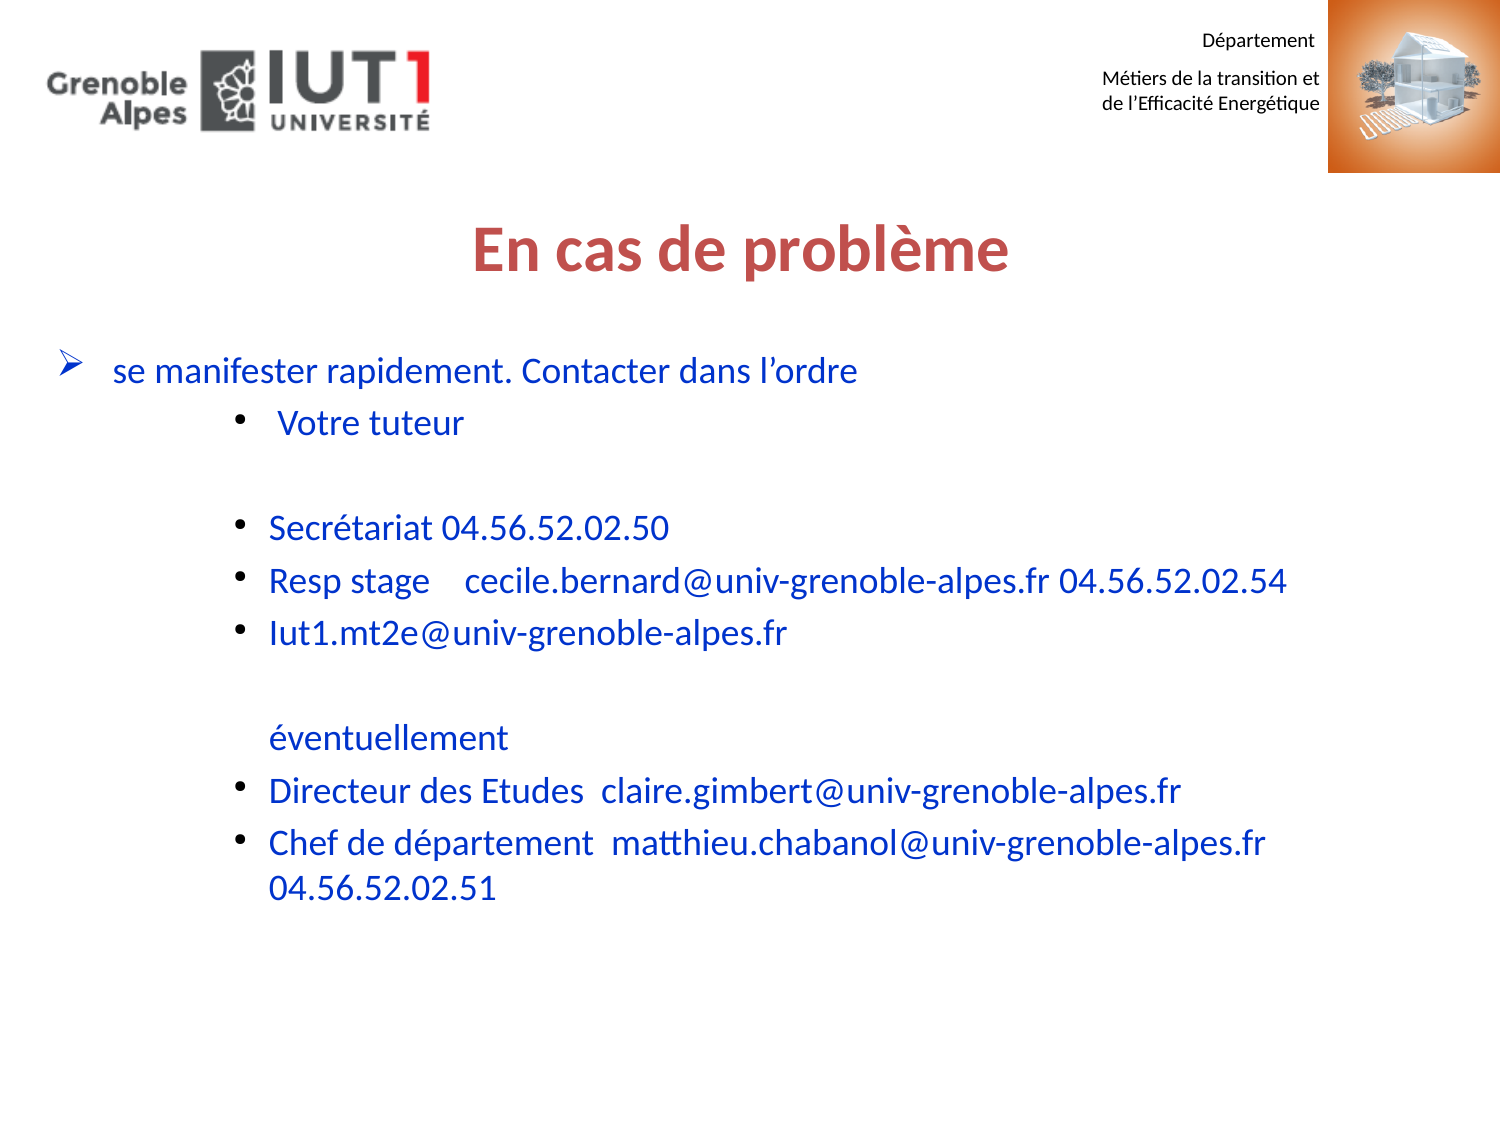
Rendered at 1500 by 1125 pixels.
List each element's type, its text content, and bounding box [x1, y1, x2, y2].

text_box Département Métiers de la transition et de l’Efficacité Energétique [1062, 19, 1335, 123]
picture [6, 7, 550, 173]
text_box se manifester rapidement. Contacter dans l’ordre Votre tuteur Secrétariat 04.56.52.02.50 Resp stage cecile.bernard@univ-grenoble-alpes.fr 04.56.52.02.54 Iut1.mt2e@univ-grenoble-alpes.fr éventuellement Directeur des Etudes claire.gimbert@univ-grenoble-alpes.fr Chef de département matthieu.chabanol@univ-grenoble-alpes.fr 04.56.52.02.51 [41, 338, 1471, 1024]
picture [1328, 0, 1500, 173]
title En cas de problème [166, 150, 1317, 338]
